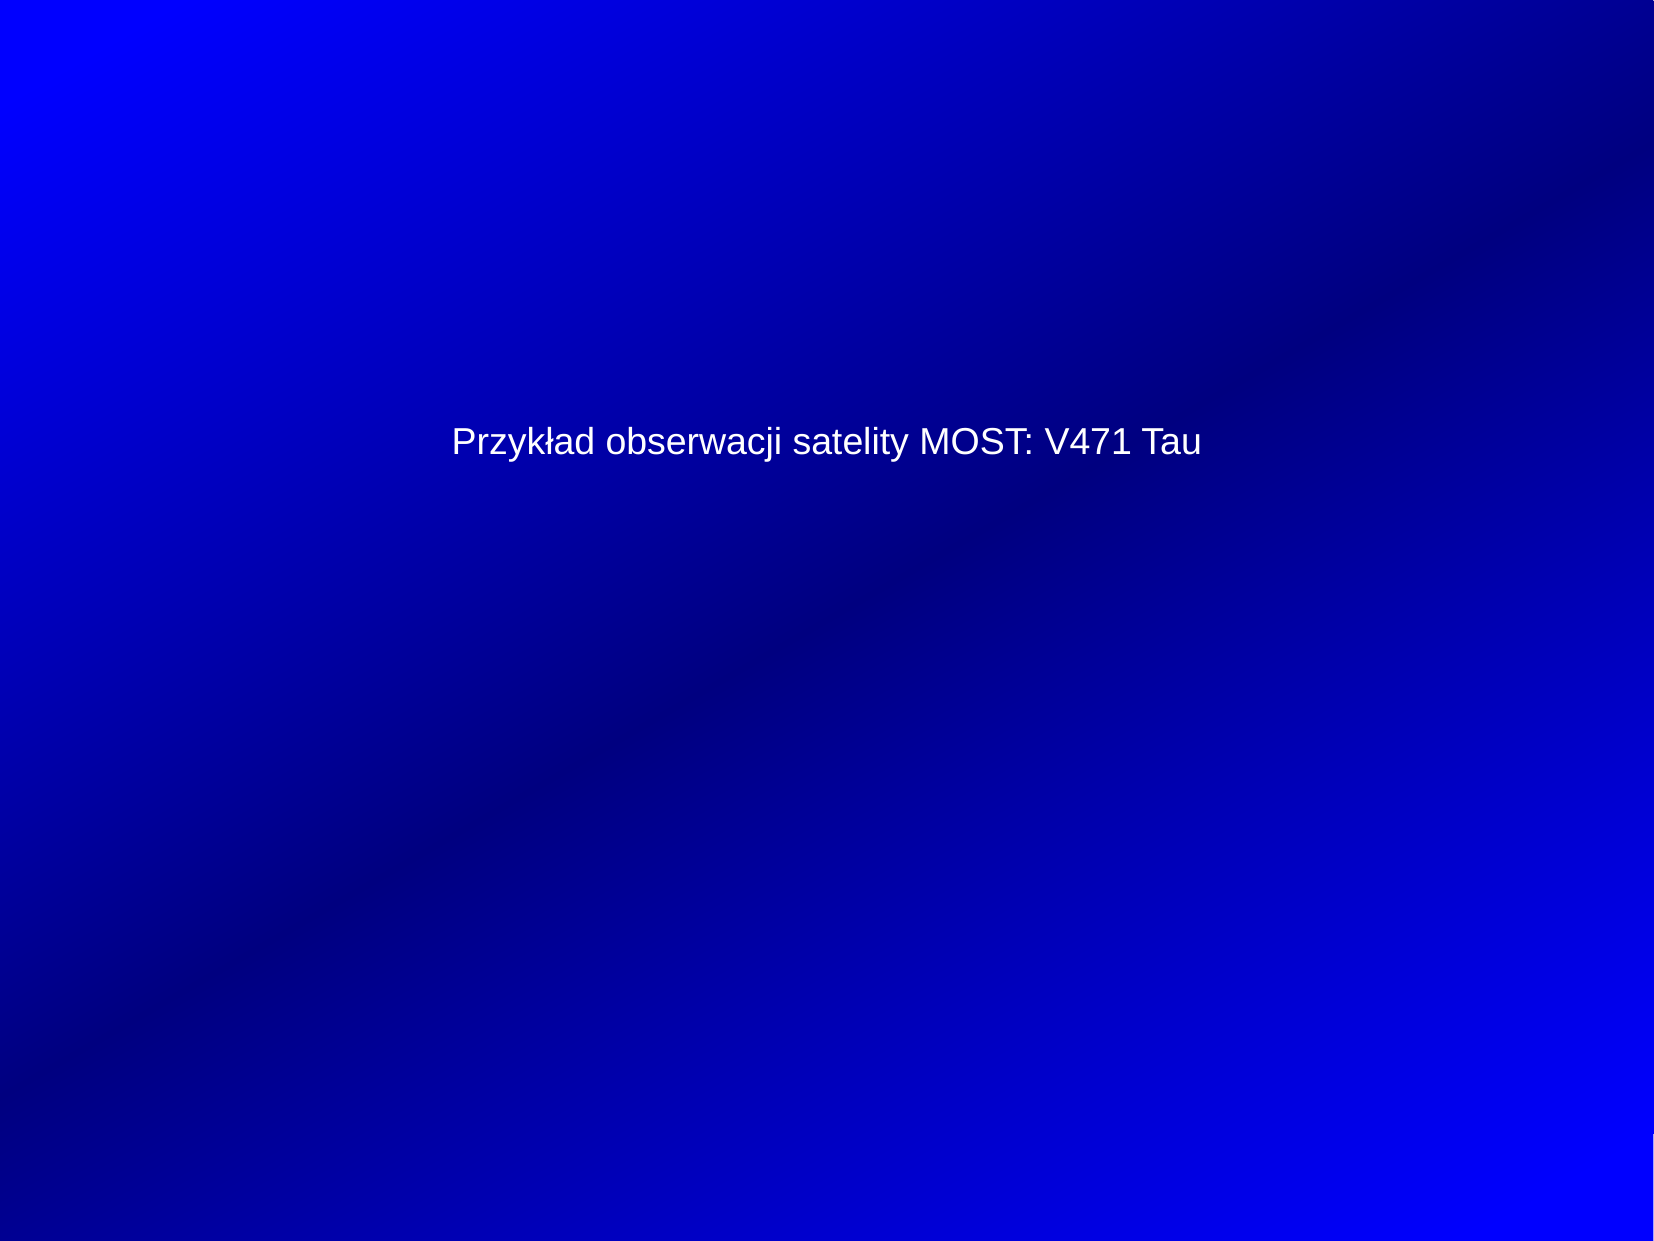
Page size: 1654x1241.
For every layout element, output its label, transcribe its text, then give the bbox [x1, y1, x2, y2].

text_box Przykład obserwacji satelity MOST: V471 Tau [436, 413, 1218, 471]
